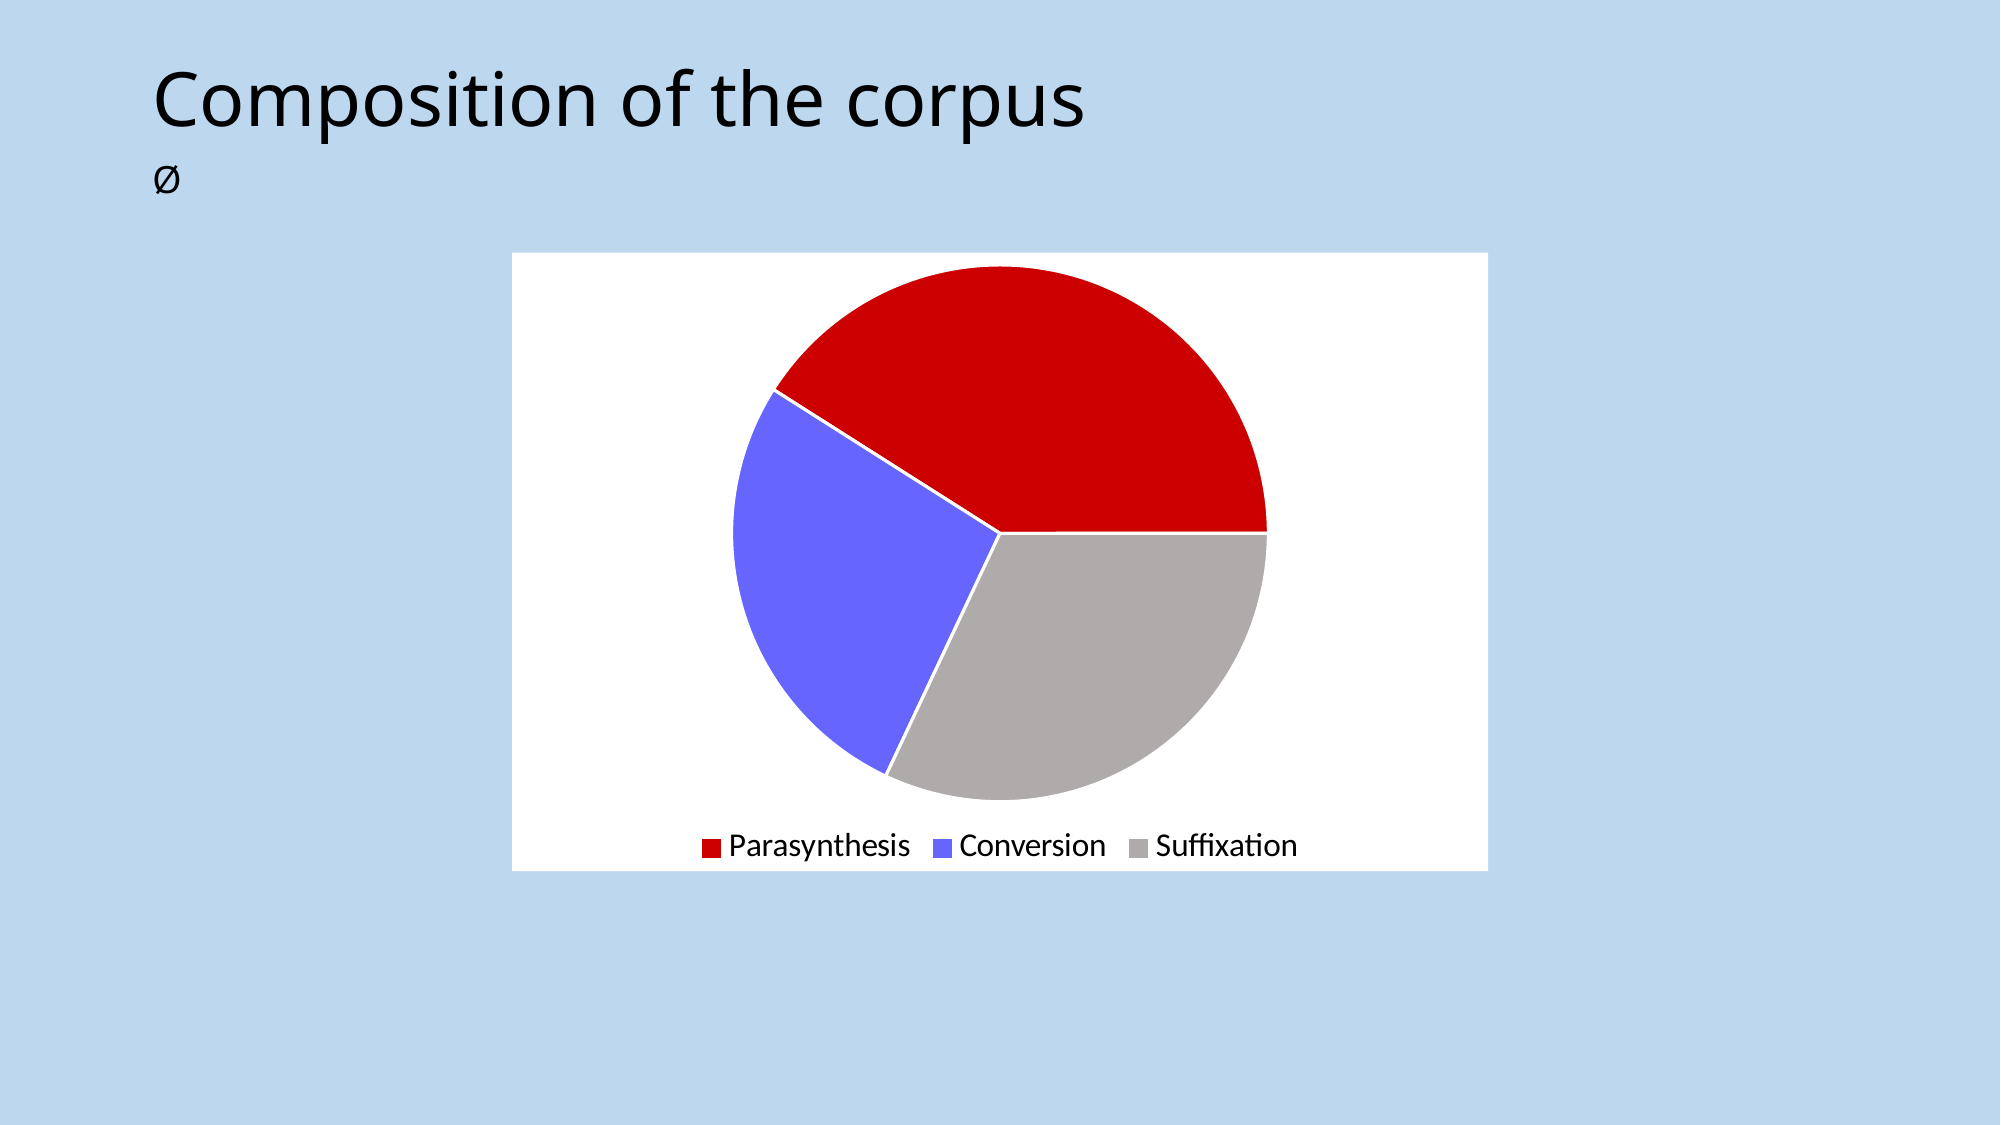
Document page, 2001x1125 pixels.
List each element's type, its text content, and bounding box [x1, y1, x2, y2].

chart [512, 252, 1489, 872]
text_box Composition of the corpus [137, 54, 1863, 272]
text_box [137, 145, 1863, 1014]
